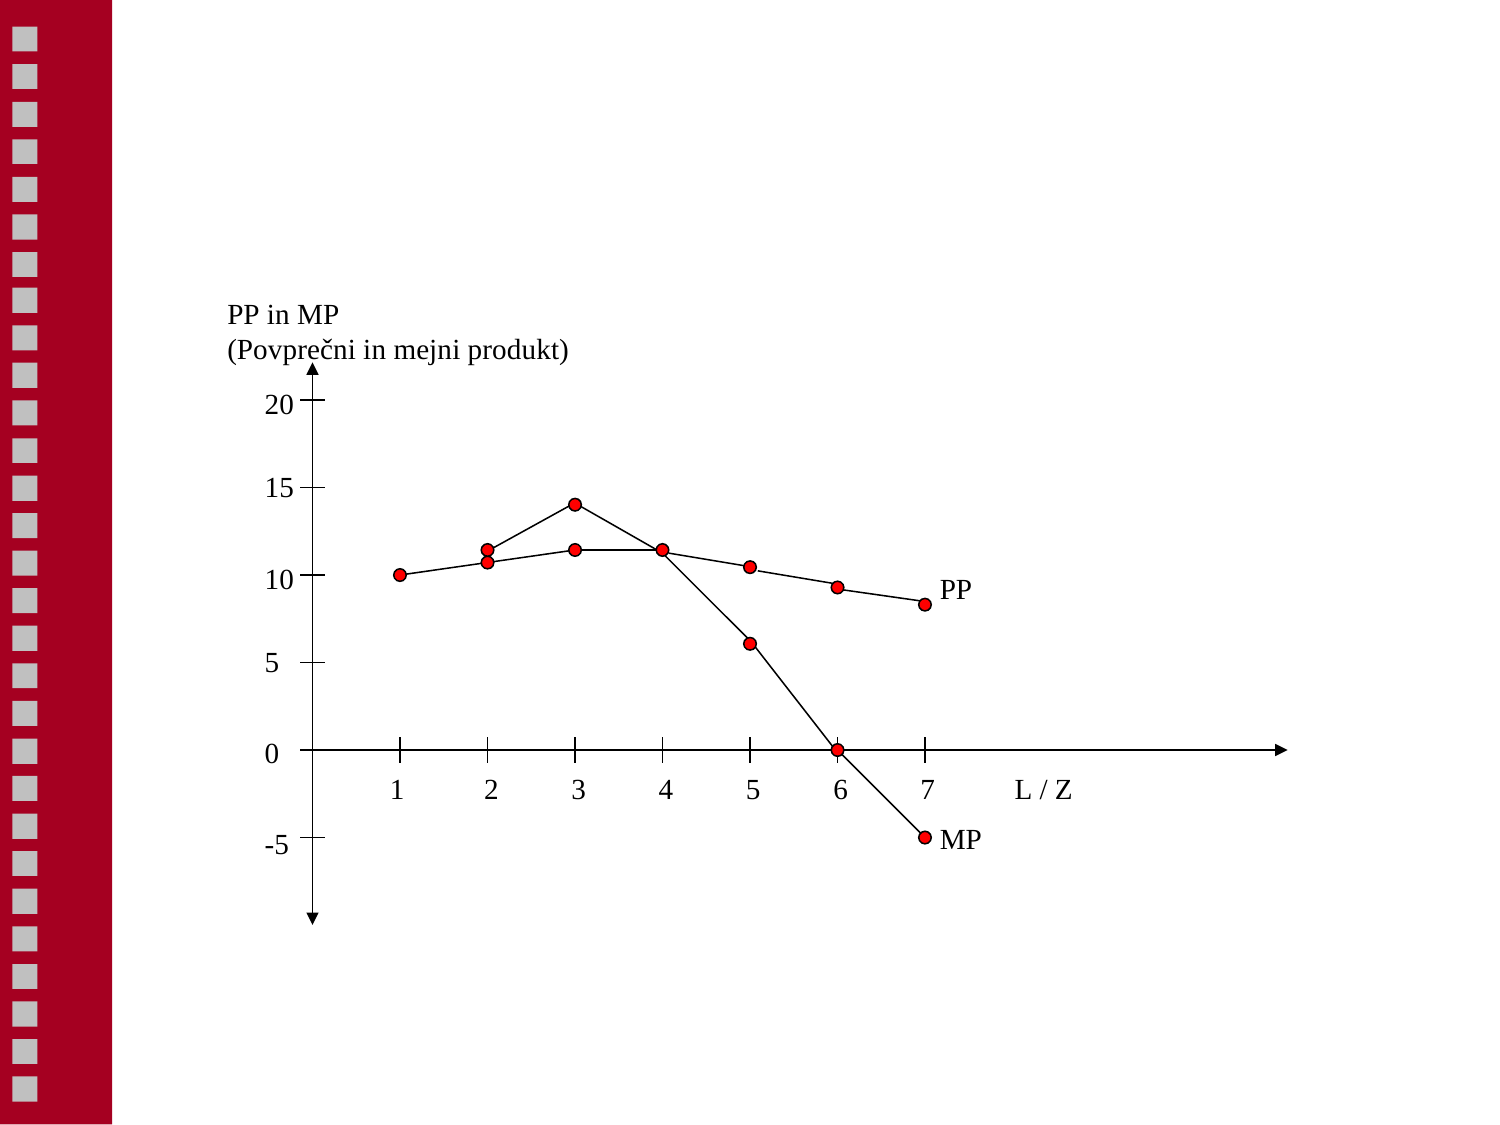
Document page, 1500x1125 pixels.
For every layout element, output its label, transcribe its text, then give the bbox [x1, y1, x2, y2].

text_box MP [924, 812, 1001, 863]
text_box [743, 637, 757, 651]
text_box [831, 743, 844, 757]
text_box [568, 543, 582, 557]
text_box [918, 598, 924, 611]
text_box PP in MP (Povprečni in mejni produkt) [212, 287, 613, 373]
text_box [481, 543, 494, 569]
text_box PP [924, 562, 1001, 613]
text_box [568, 498, 582, 512]
text_box 1 2 3 4 5 6 7 [374, 762, 1000, 813]
text_box 20 15 10 5 0 -5 [249, 377, 313, 869]
text_box [743, 560, 757, 574]
text_box [393, 568, 407, 582]
text_box [656, 543, 669, 557]
text_box [831, 581, 844, 594]
text_box [918, 831, 924, 844]
text_box L / Z [1000, 762, 1276, 813]
